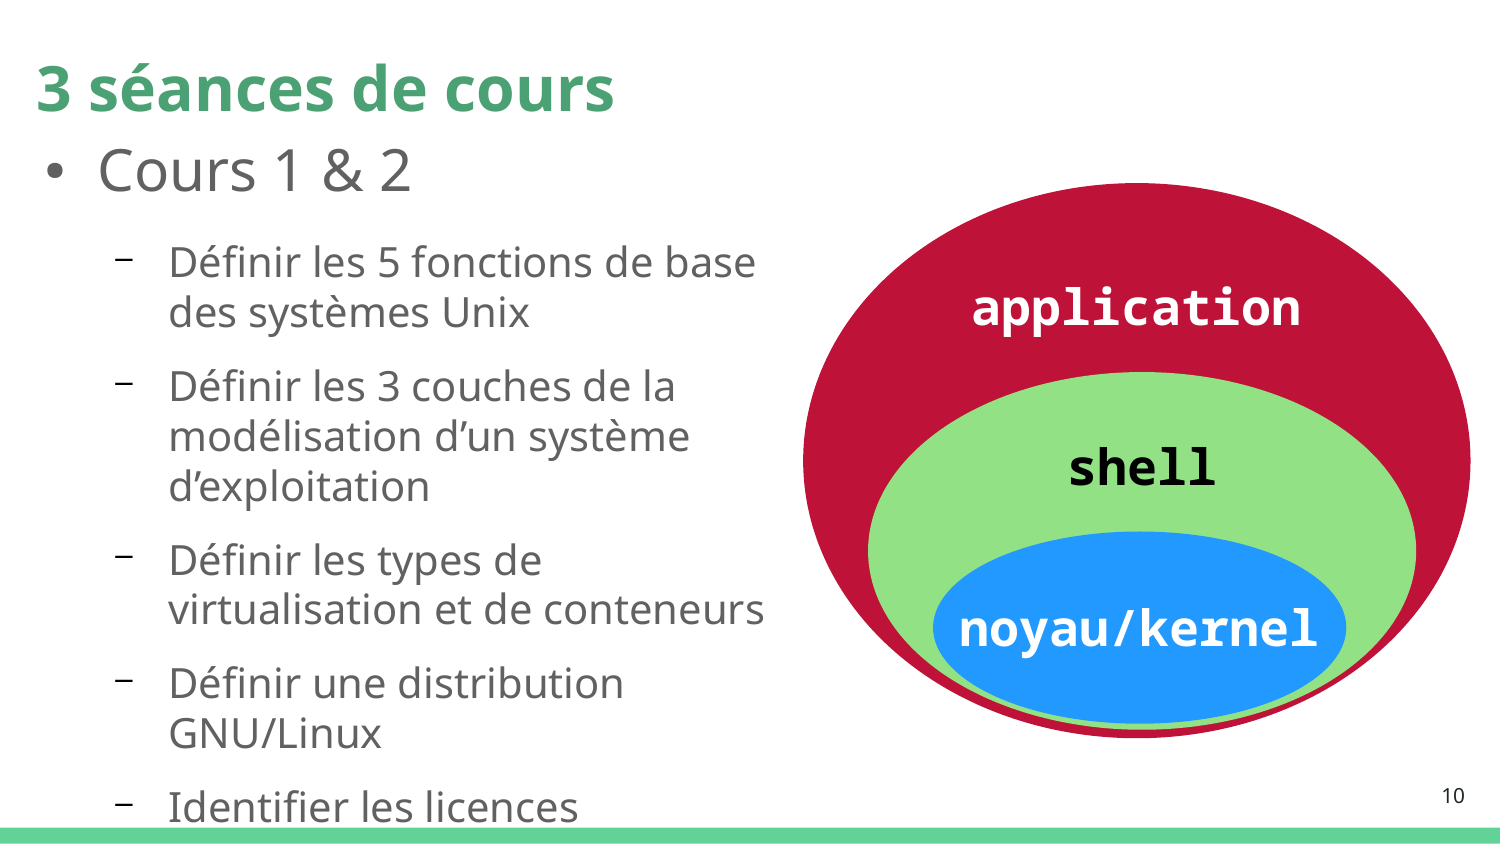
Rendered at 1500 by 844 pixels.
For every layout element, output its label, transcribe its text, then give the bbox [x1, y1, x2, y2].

slide_number <numéro> [1389, 764, 1480, 830]
title 3 séances de cours [21, 23, 1420, 117]
text_box shell [868, 372, 1417, 730]
text_box application [803, 183, 1471, 739]
list Cours 1 & 2 Définir les 5 fonctions de base des systèmes Unix Définir les 3 couches de la modélisation d’un système d’exploitation Définir les types de virtualisation et de conteneurs Définir une distribution GNU/Linux Identifier les licences [11, 106, 798, 842]
text_box noyau/kernel [933, 531, 1347, 724]
